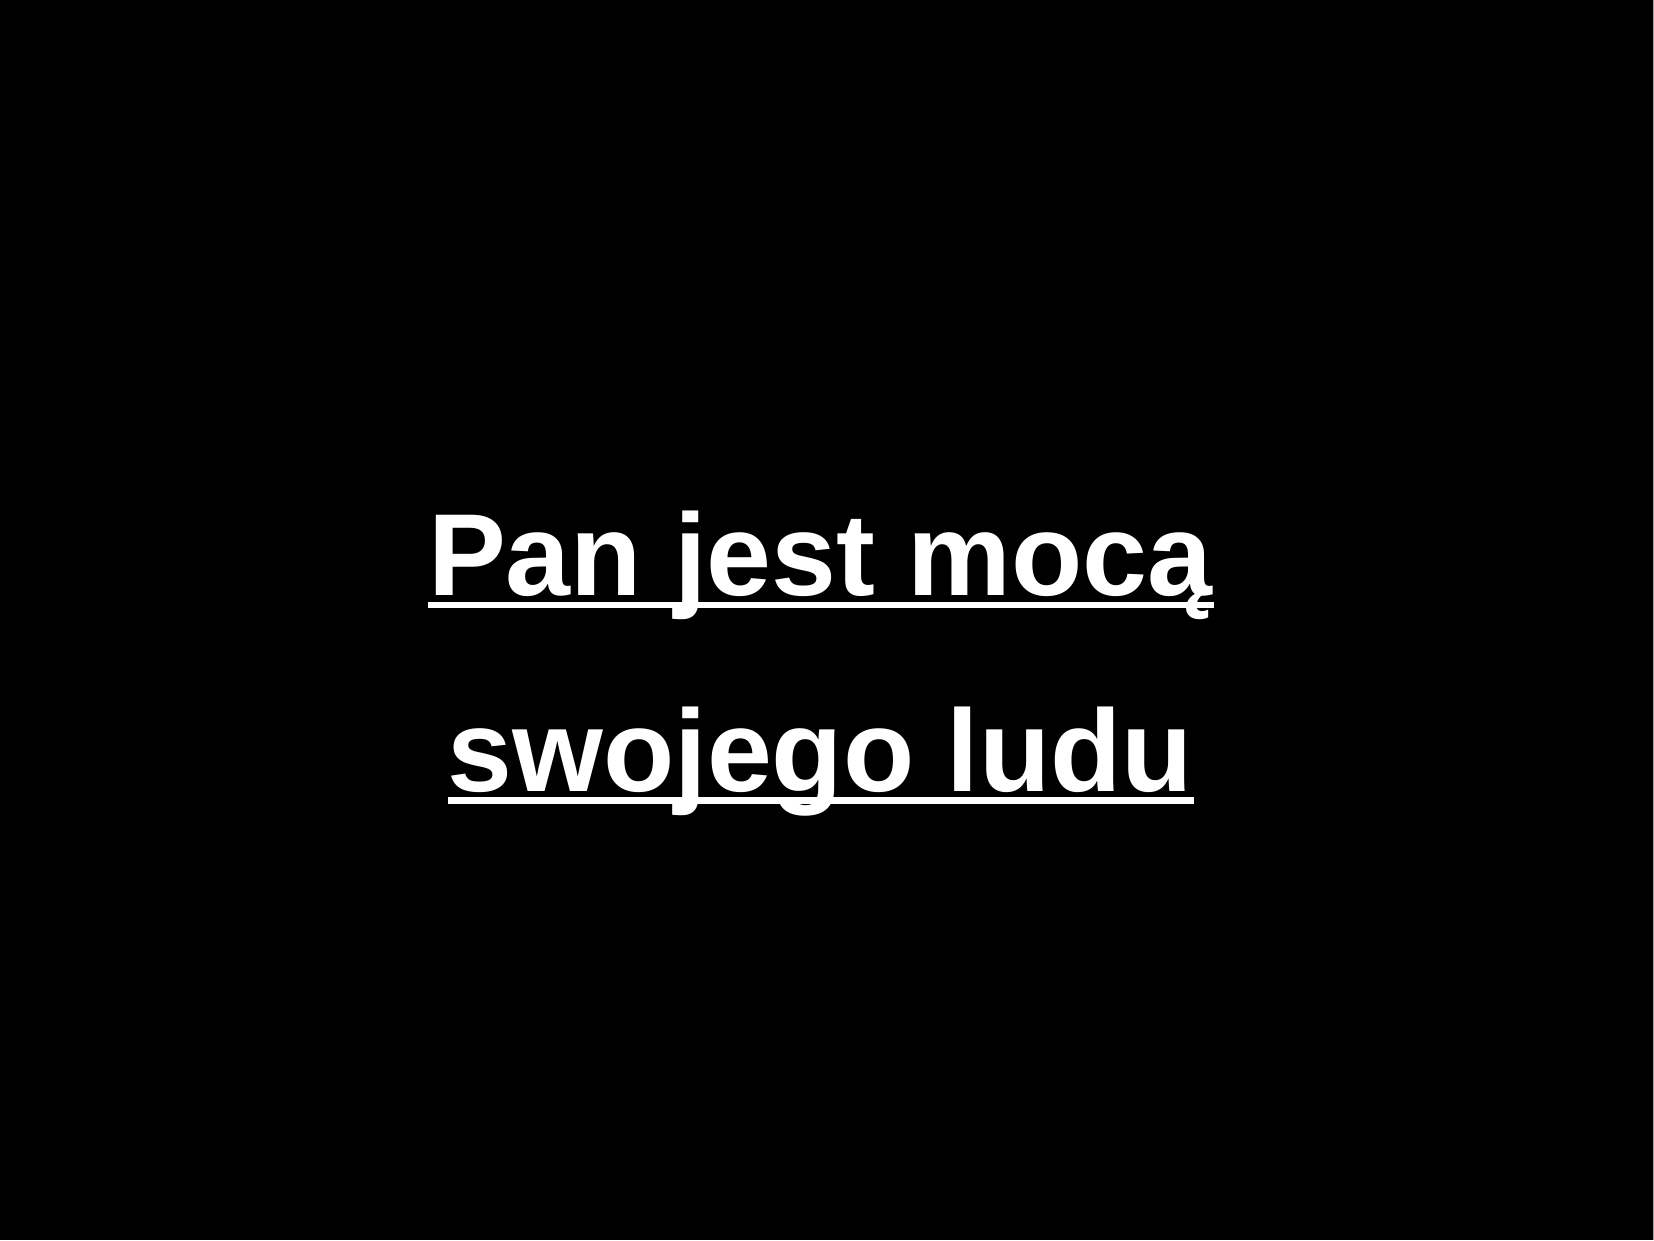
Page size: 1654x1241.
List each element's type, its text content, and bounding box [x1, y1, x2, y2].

subtitle Pan jest mocą swojego ludu [0, 0, 1642, 1241]
